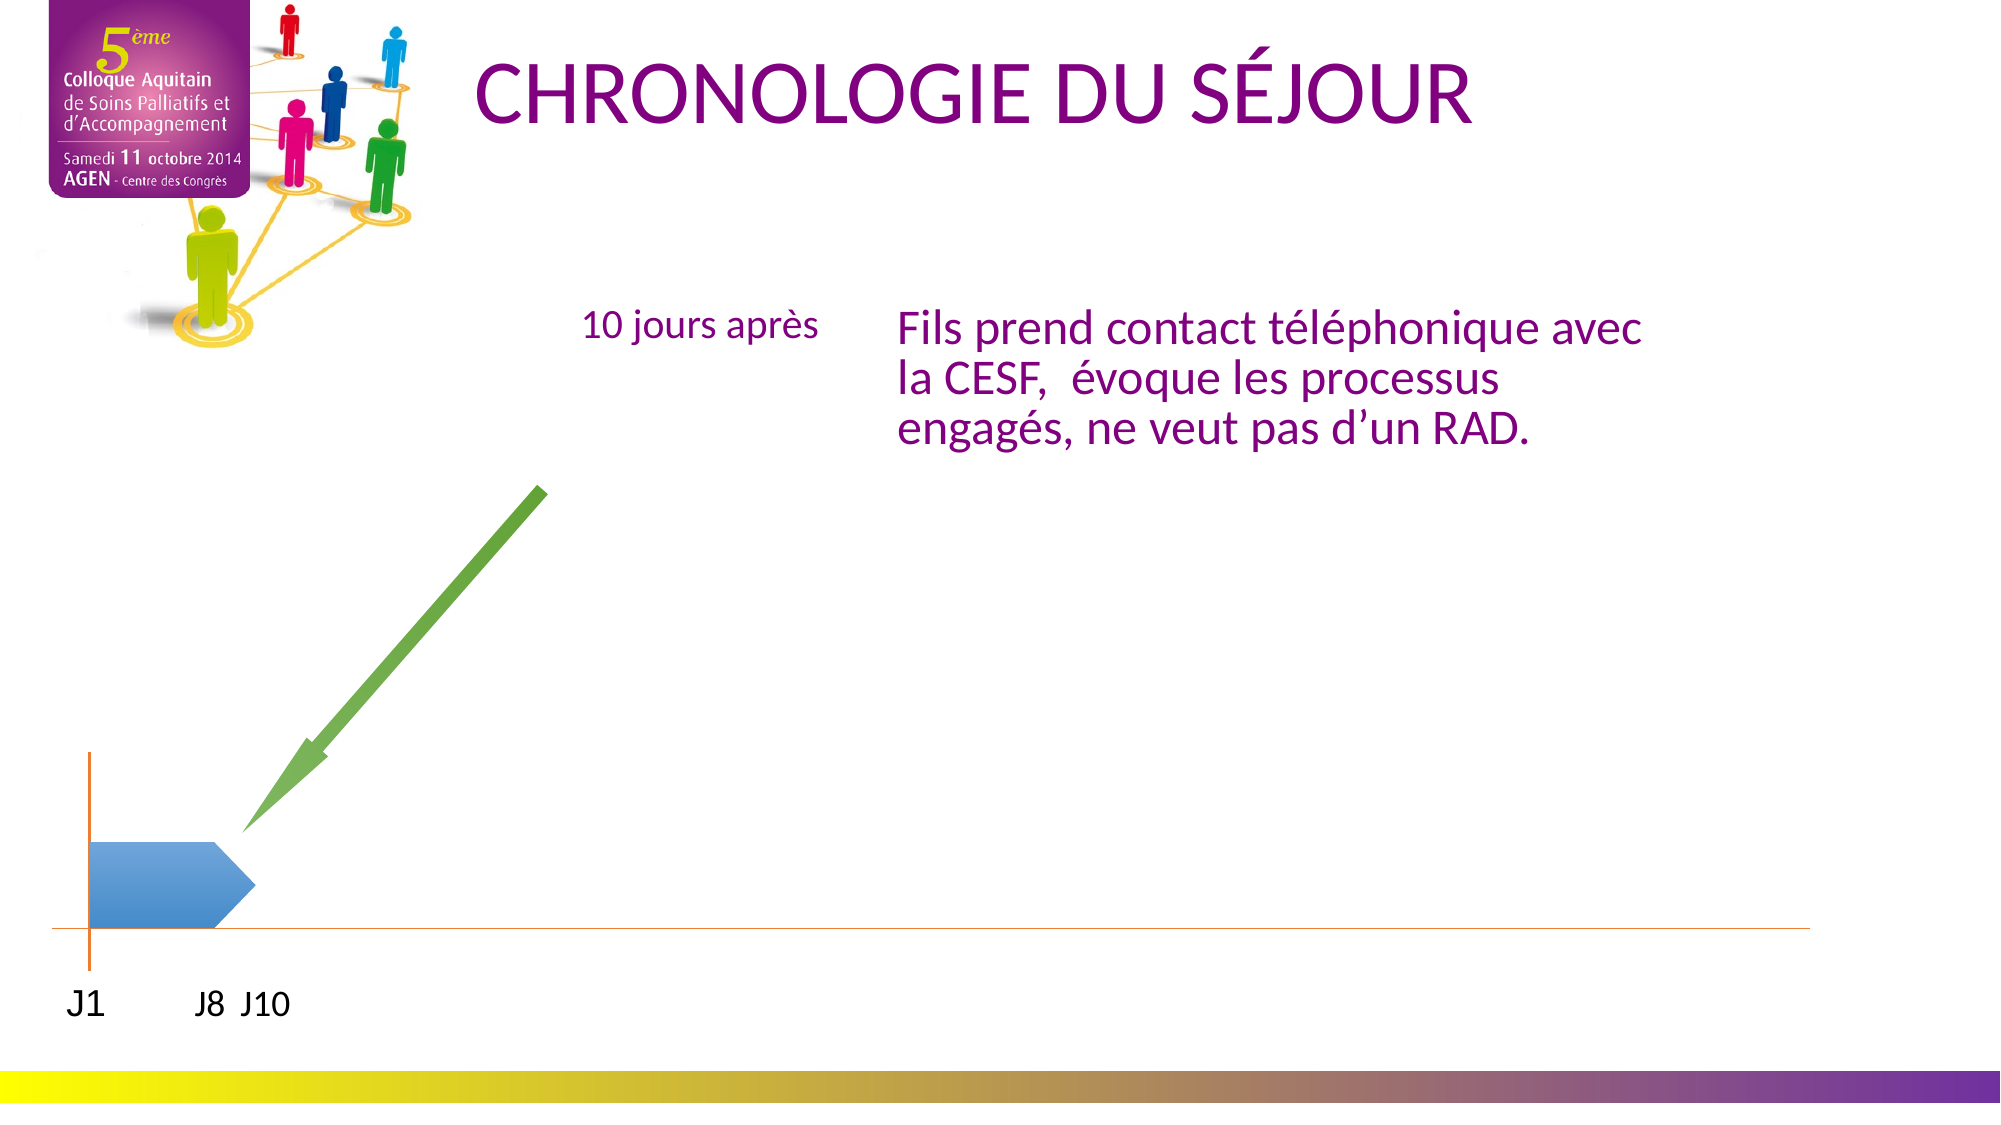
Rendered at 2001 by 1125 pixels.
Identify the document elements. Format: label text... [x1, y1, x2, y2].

text_box CHRONOLOGIE DU SÉJOUR [459, 24, 1943, 151]
text_box J1 [51, 971, 155, 1032]
text_box J8 [179, 971, 225, 1032]
table_header 10 jours après [566, 299, 883, 524]
text_box [242, 484, 548, 833]
text_box [89, 842, 256, 929]
picture [0, 0, 440, 359]
text_box J10 [225, 971, 320, 1032]
table_header Fils prend contact téléphonique avec la CESF, évoque les processus engagés, ne veut pas d’un RAD. [883, 299, 1667, 524]
